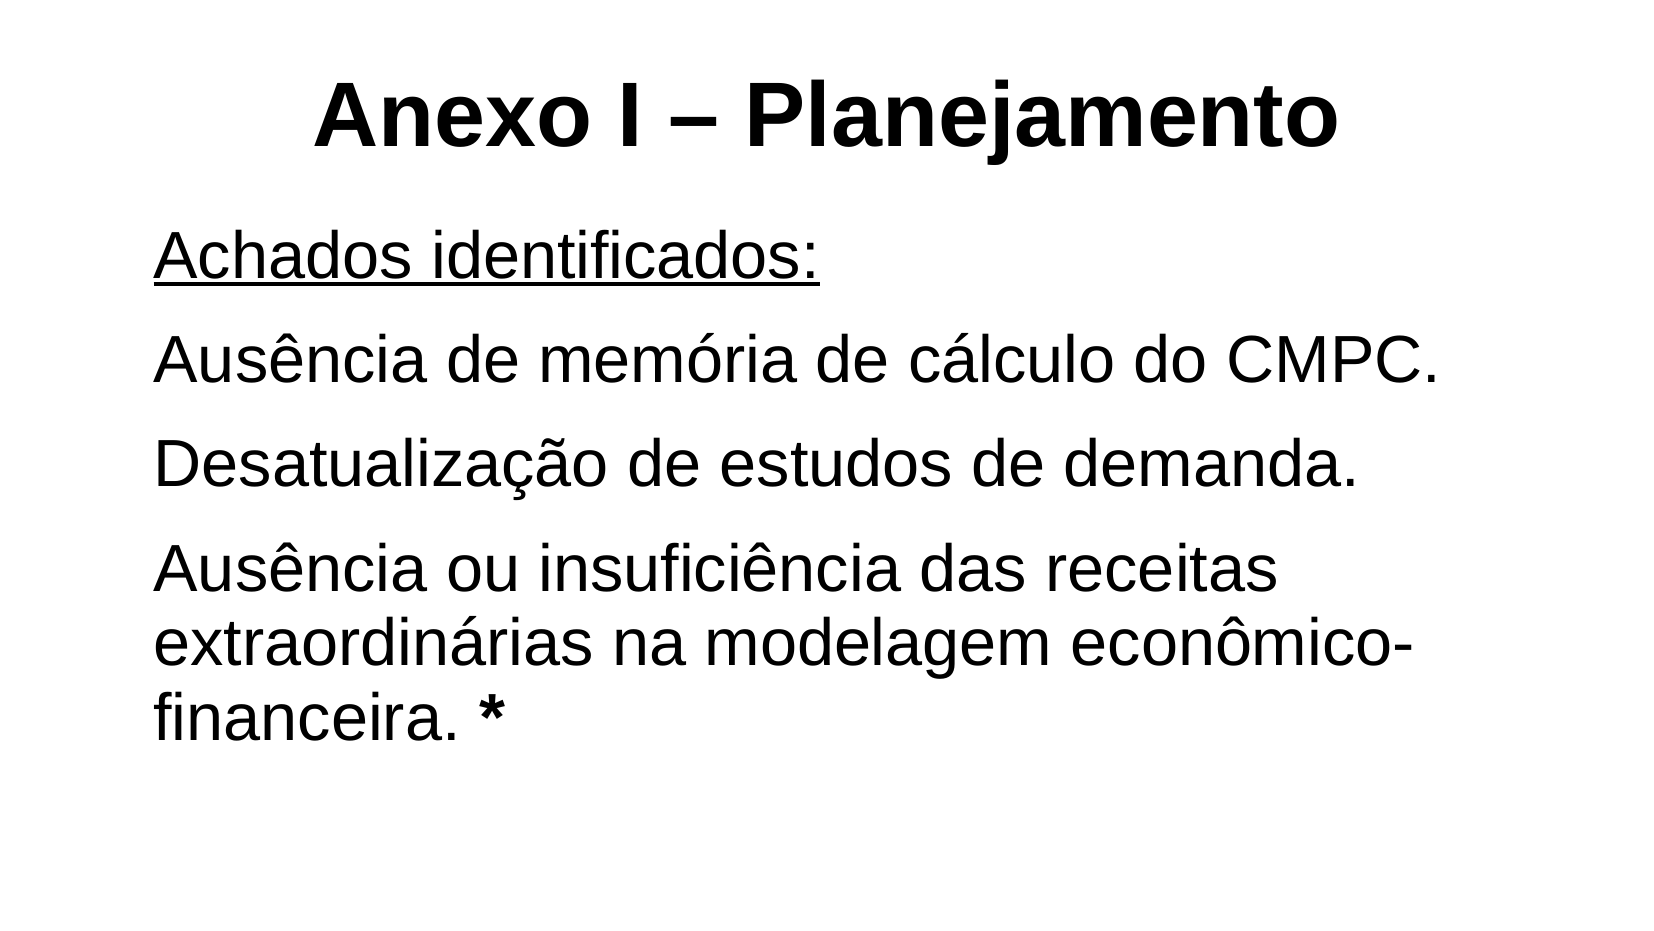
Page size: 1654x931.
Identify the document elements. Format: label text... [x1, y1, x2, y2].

list Achados identificados: Ausência de memória de cálculo do CMPC. Desatualização de estudos de demanda. Ausência ou insuficiência das receitas extraordinárias na modelagem econômico-financeira. * [82, 217, 1571, 898]
title Anexo I – Planejamento [82, 37, 1571, 193]
